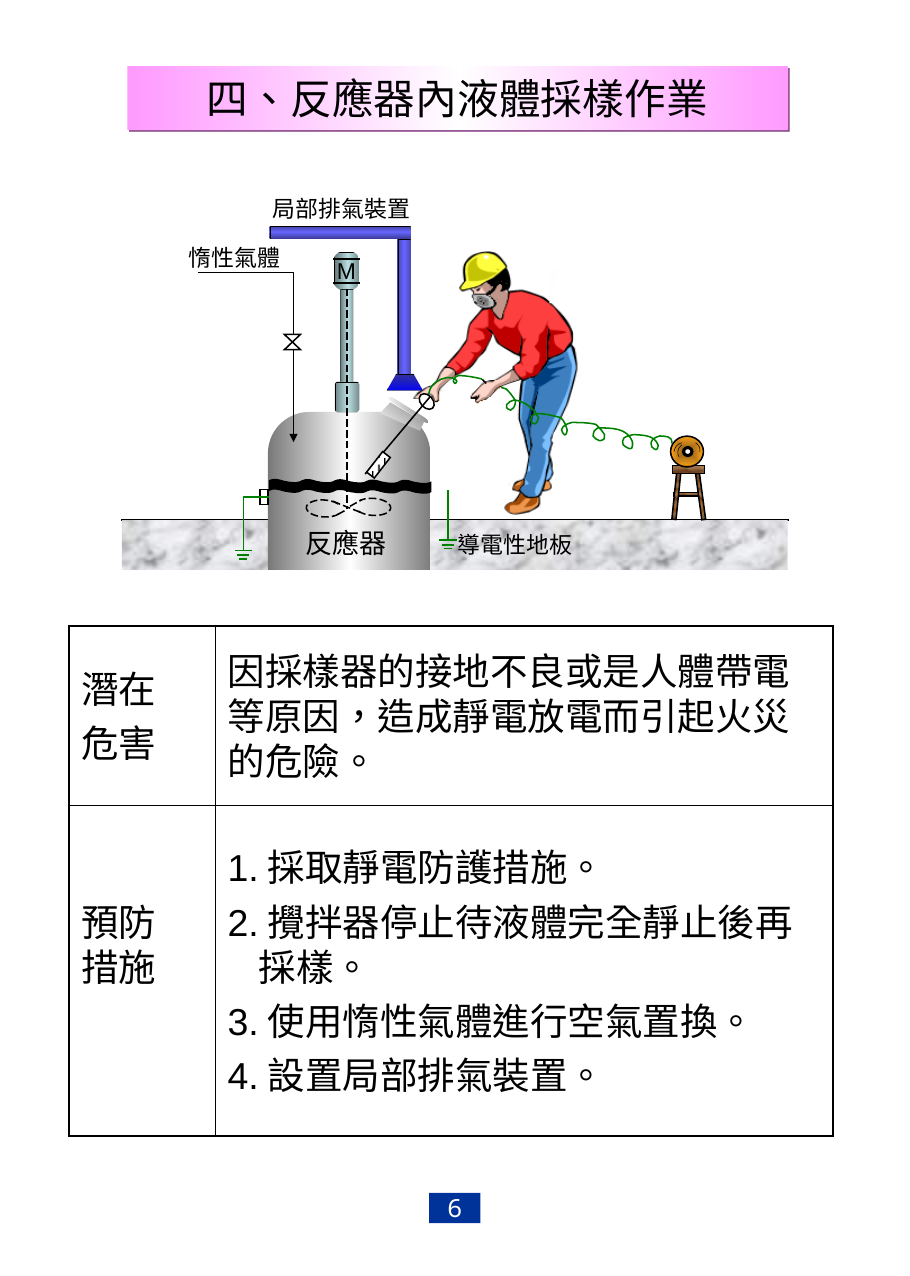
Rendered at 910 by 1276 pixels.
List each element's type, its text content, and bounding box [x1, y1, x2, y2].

picture [268, 249, 582, 517]
table_cell 預防 措施 [70, 806, 215, 1135]
text_box [121, 290, 788, 615]
text_box [419, 393, 429, 405]
text_box 導電性地板 [442, 522, 596, 566]
text_box M [334, 252, 359, 258]
text_box M [334, 260, 359, 282]
text_box 局部排氣裝置 [256, 186, 437, 231]
text_box 反應器 [301, 526, 391, 560]
text_box [269, 226, 423, 391]
text_box [284, 334, 301, 350]
text_box [423, 397, 435, 410]
table_header 因採樣器的接地不良或是人體帶電等原因，造成靜電放電而引起火災的危險。 [216, 627, 832, 805]
text_box M [334, 284, 359, 290]
text_box 6 [429, 1192, 481, 1224]
table_header 潛在 危害 [70, 627, 215, 805]
text_box 四、反應器內液體採樣作業 [127, 66, 788, 130]
table_cell 1.採取靜電防護措施。 2.攪拌器停止待液體完全靜止後再採樣。 3.使用惰性氣體進行空氣置換。 4.設置局部排氣裝置。 [216, 806, 832, 1135]
text_box 惰性氣體 [172, 235, 302, 280]
